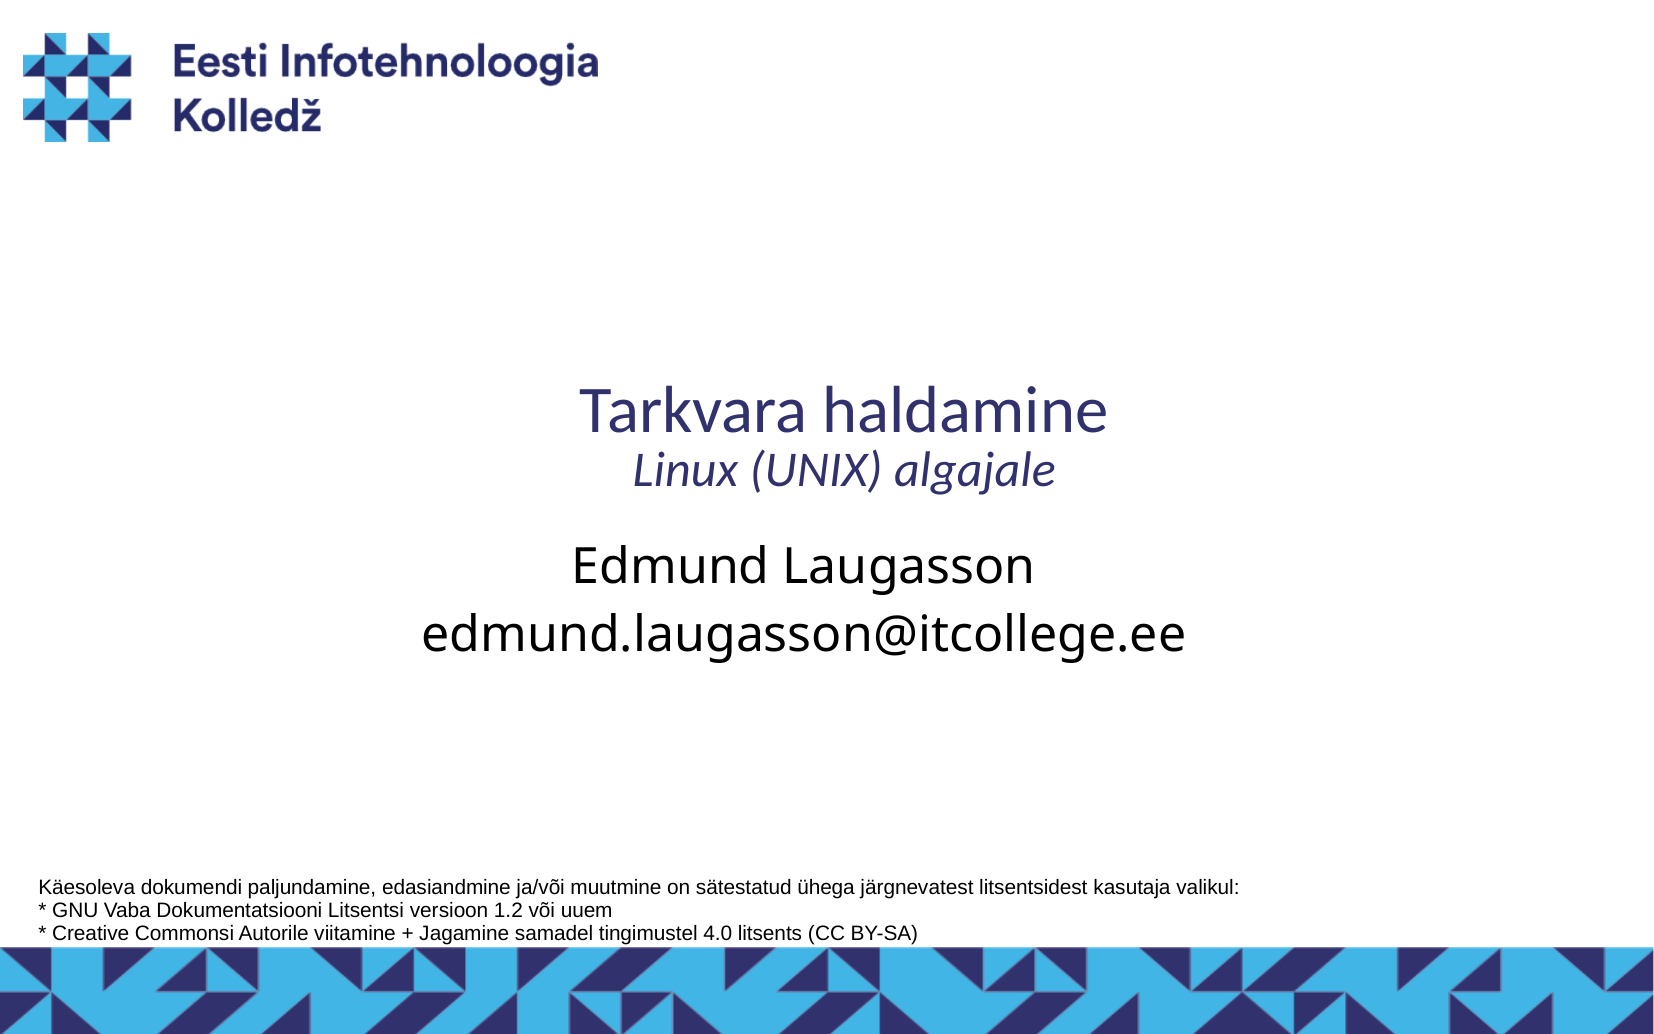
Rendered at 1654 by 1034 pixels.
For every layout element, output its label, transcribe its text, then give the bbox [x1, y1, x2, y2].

subtitle Edmund Laugasson edmund.laugasson@itcollege.ee [236, 532, 1372, 665]
title Tarkvara haldamine Linux (UNIX) algajale [82, 346, 1607, 535]
picture [23, 33, 598, 142]
text_box Käesoleva dokumendi paljundamine, edasiandmine ja/või muutmine on sätestatud ühega järgnevatest litsentsidest kasutaja valikul: * GNU Vaba Dokumentatsiooni Litsentsi versioon 1.2 või uuem * Creative Commonsi Autorile viitamine + Jagamine samadel tingimustel 4.0 litsents (CC BY-SA) [23, 868, 1530, 953]
